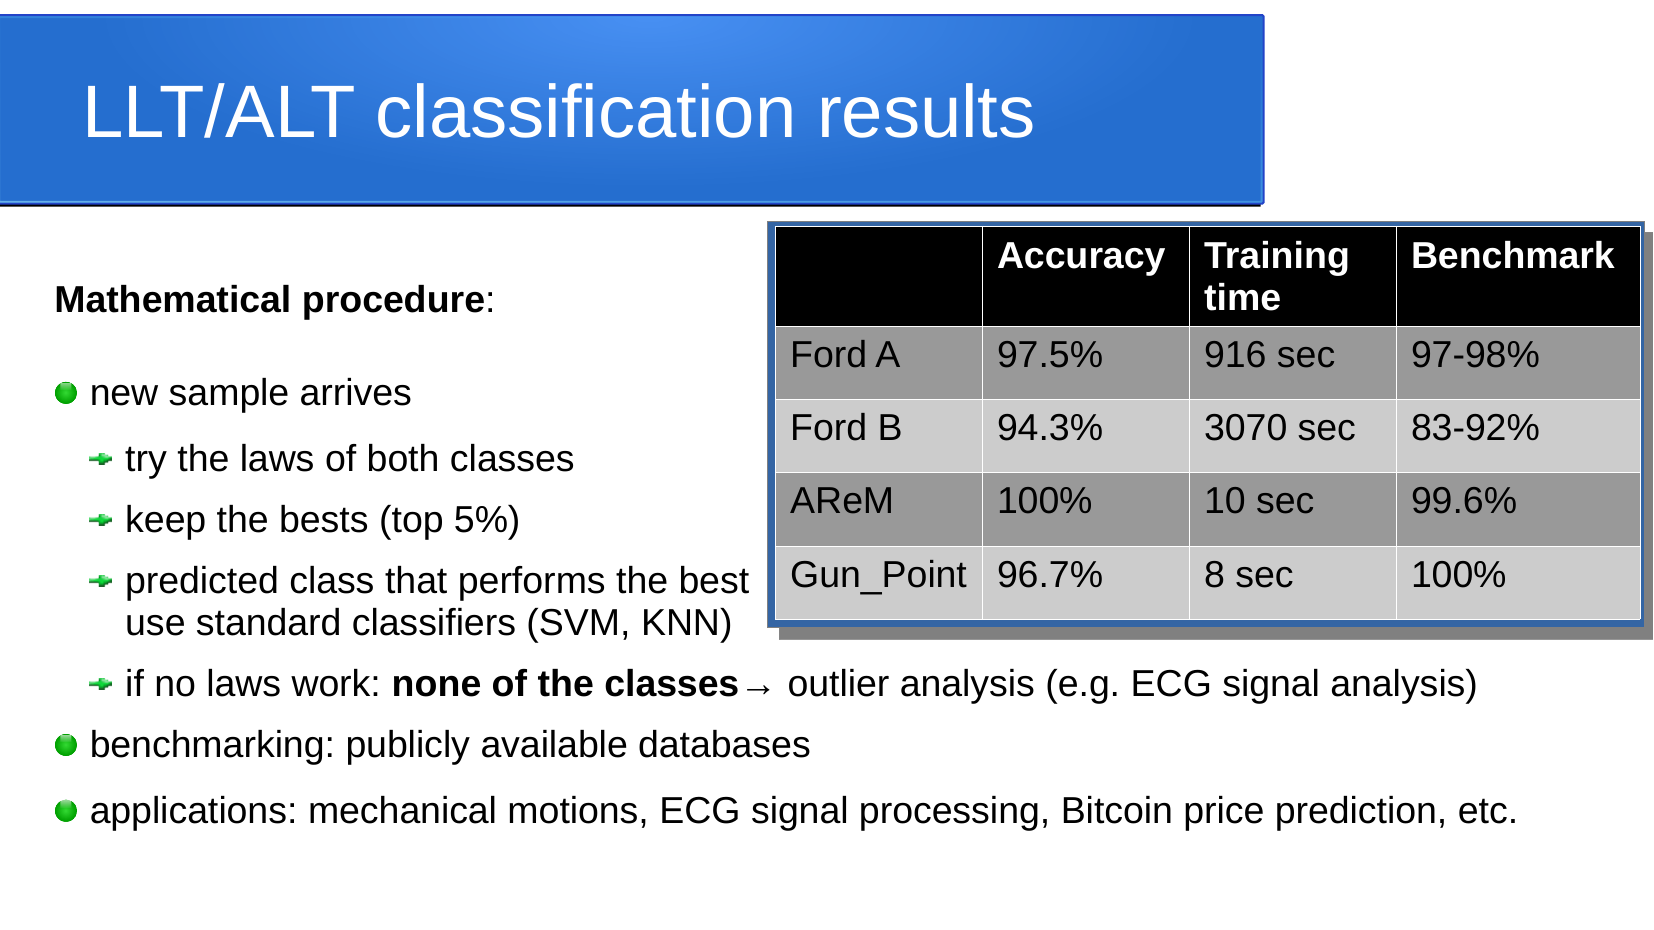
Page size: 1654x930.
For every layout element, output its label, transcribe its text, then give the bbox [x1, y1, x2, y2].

table_header Benchmark [1397, 227, 1640, 326]
table_header Training time [1190, 227, 1396, 326]
table_cell 99.6% [1397, 473, 1640, 546]
table_header Dataset [776, 227, 982, 326]
title LLT/ALT classification results [82, 35, 1234, 189]
table_cell Ford A [776, 327, 982, 399]
table_header Accuracy [983, 227, 1189, 326]
list Mathematical procedure: new sample arrives try the laws of both classes keep the bests (top 5%) predicted class that performs the best use standard classifiers (SVM, KNN) if no laws work: none of the classes→ outlier analysis (e.g. ECG signal analysis) benchmarking: publicly available databases applications: mechanical motions, ECG signal processing, Bitcoin price prediction, etc. [54, 278, 1616, 903]
text_box [767, 221, 1645, 628]
table_cell Ford B [776, 400, 982, 472]
table_cell Gun_Point [776, 547, 982, 619]
table_cell 3070 sec [1190, 400, 1396, 472]
table_cell 96.7% [983, 547, 1189, 619]
table_cell 100% [1397, 547, 1640, 619]
table_cell 83-92% [1397, 400, 1640, 472]
table_cell 10 sec [1190, 473, 1396, 546]
table_cell 97-98% [1397, 327, 1640, 399]
table_cell 916 sec [1190, 327, 1396, 399]
table_cell AReM [776, 473, 982, 546]
table_cell 100% [983, 473, 1189, 546]
table_cell 94.3% [983, 400, 1189, 472]
table_cell 8 sec [1190, 547, 1396, 619]
table_cell 97.5% [983, 327, 1189, 399]
